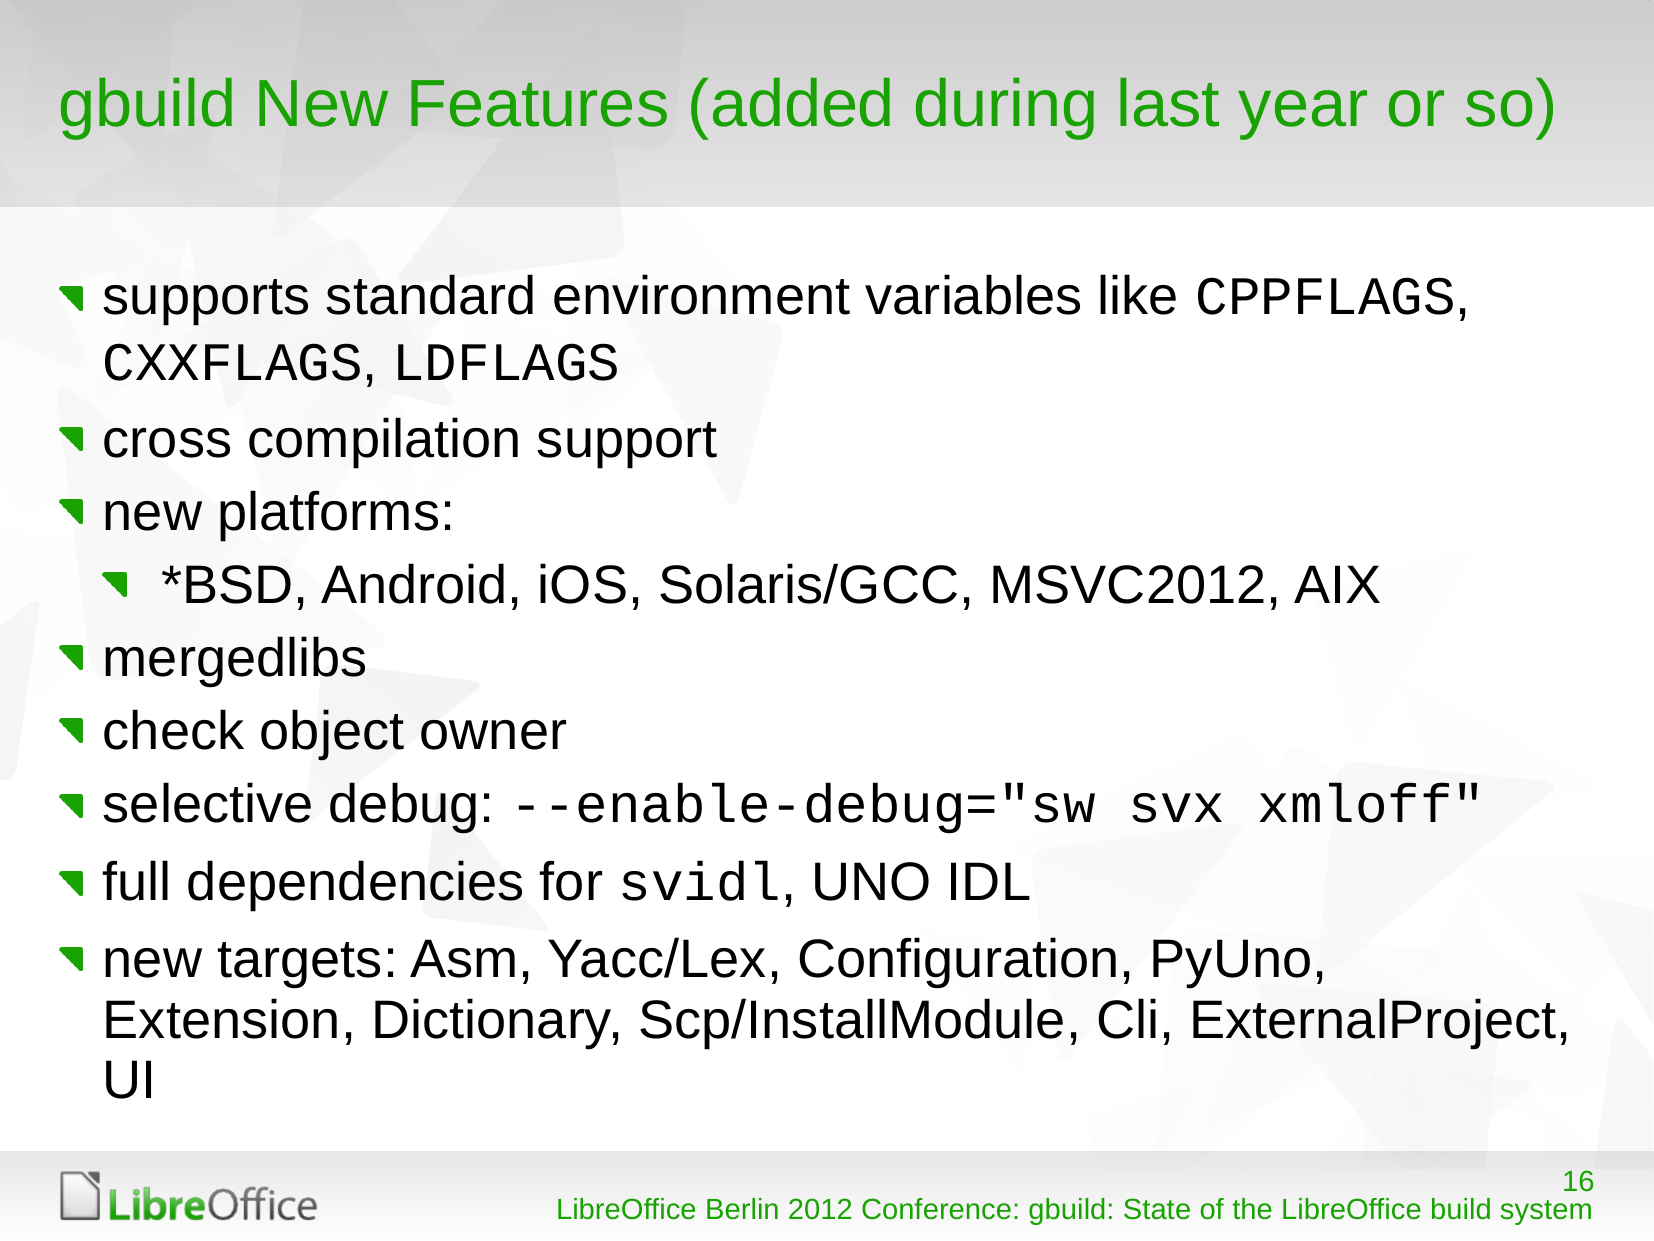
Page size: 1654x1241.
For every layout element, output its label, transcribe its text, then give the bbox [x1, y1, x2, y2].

picture [41, 1152, 337, 1240]
list supports standard environment variables like CPPFLAGS, CXXFLAGS, LDFLAGS cross compilation support new platforms: *BSD, Android, iOS, Solaris/GCC, MSVC2012, AIX mergedlibs check object owner selective debug: --enable-debug="sw svx xmloff" full dependencies for svidl, UNO IDL new targets: Asm, Yacc/Lex, Configuration, PyUno, Extension, Dictionary, Scp/InstallModule, Cli, ExternalProject, UI [59, 265, 1595, 1111]
picture [915, 548, 1654, 1169]
title gbuild New Features (added during last year or so) [59, 29, 1595, 178]
picture [0, 0, 783, 931]
